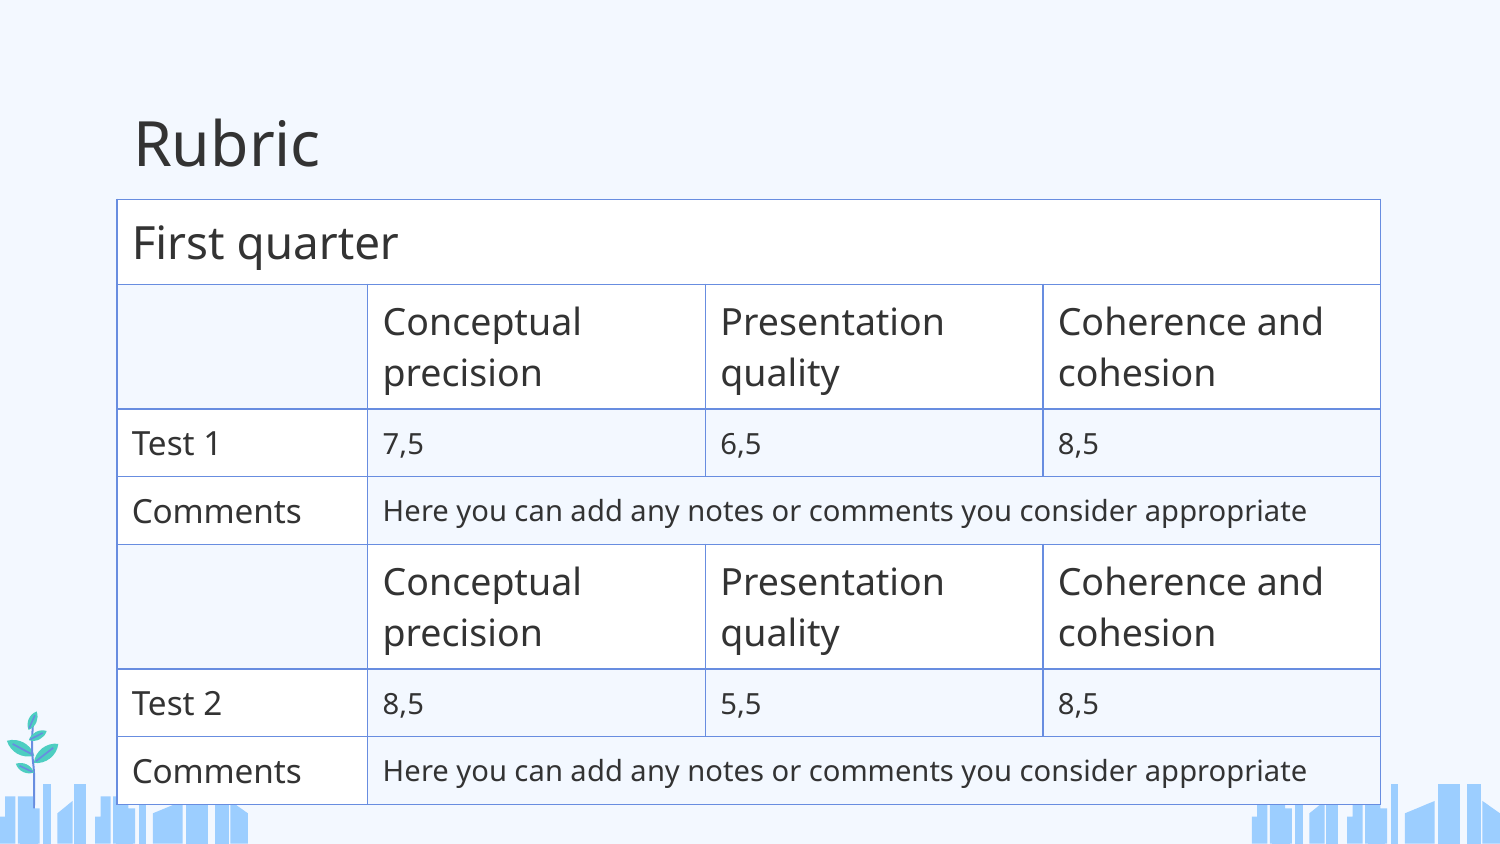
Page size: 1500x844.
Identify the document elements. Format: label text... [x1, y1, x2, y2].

table_cell Comments [118, 737, 367, 804]
table_cell Coherence and cohesion [1044, 545, 1380, 668]
table_cell 8,5 [368, 670, 705, 736]
table_cell 8,5 [1044, 410, 1380, 476]
table_cell 5,5 [706, 670, 1042, 736]
table_cell Here you can add any notes or comments you consider appropriate [368, 477, 1380, 544]
table_cell Comments [118, 477, 367, 544]
table_header First quarter [118, 200, 1380, 284]
table_cell 7,5 [368, 410, 705, 476]
table_cell Here you can add any notes or comments you consider appropriate [368, 737, 1380, 804]
table_cell Coherence and cohesion [1044, 285, 1380, 408]
table_cell 6,5 [706, 410, 1042, 476]
table_cell Presentation quality [706, 545, 1042, 668]
table_cell Test 1 [118, 410, 367, 476]
table_cell 8,5 [1044, 670, 1380, 736]
table_cell [118, 285, 367, 408]
table_cell Test 2 [118, 670, 367, 736]
table_cell Conceptual precision [368, 285, 705, 408]
table_cell Presentation quality [706, 285, 1042, 408]
title Rubric [118, 88, 1382, 183]
table_cell [118, 545, 367, 668]
table_cell Conceptual precision [368, 545, 705, 668]
